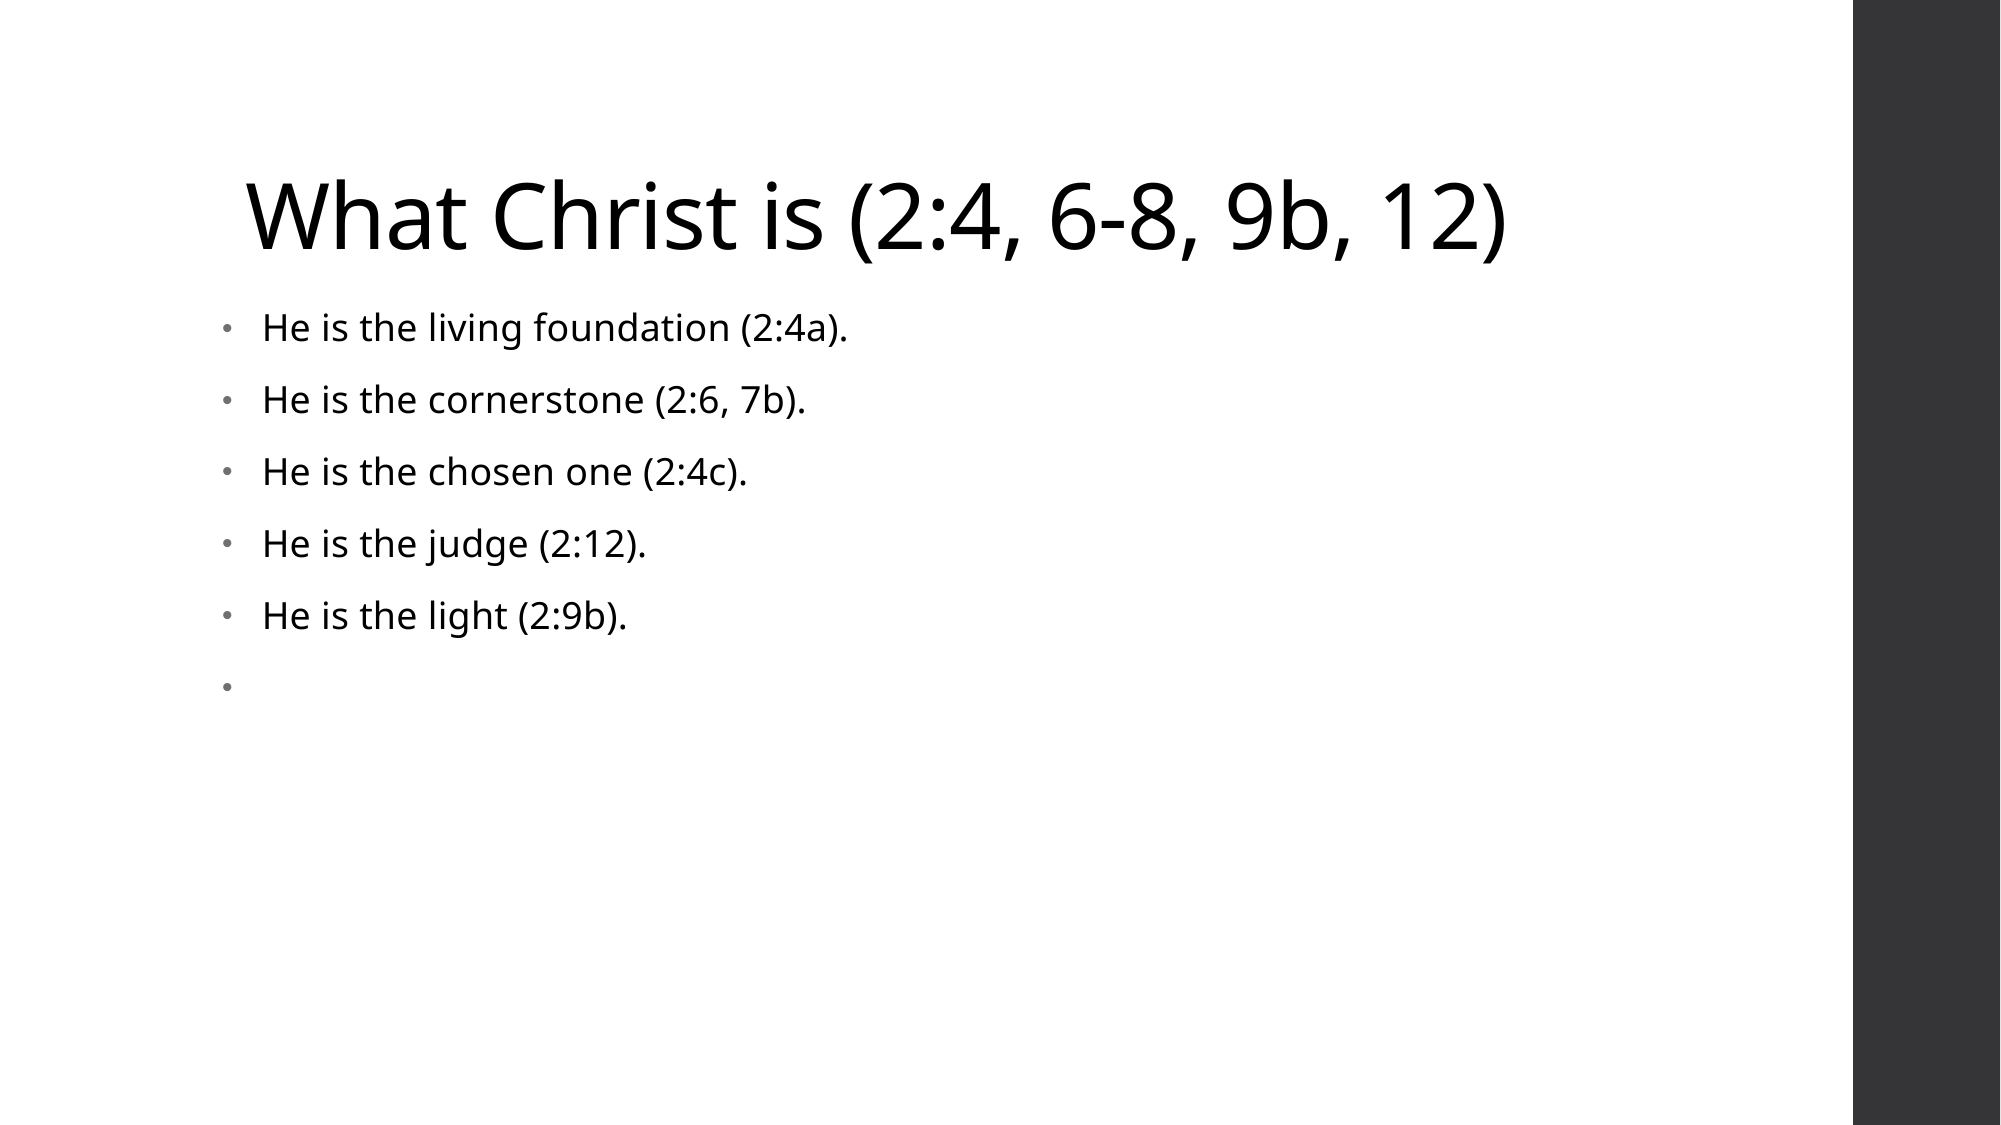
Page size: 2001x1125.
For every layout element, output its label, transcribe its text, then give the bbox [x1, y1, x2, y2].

list He is the living foundation (2:4a). He is the cornerstone (2:6, 7b). He is the chosen one (2:4c). He is the judge (2:12). He is the light (2:9b). [206, 299, 1617, 1014]
title What Christ is (2:4, 6-8, 9b, 12) [206, 60, 1797, 278]
